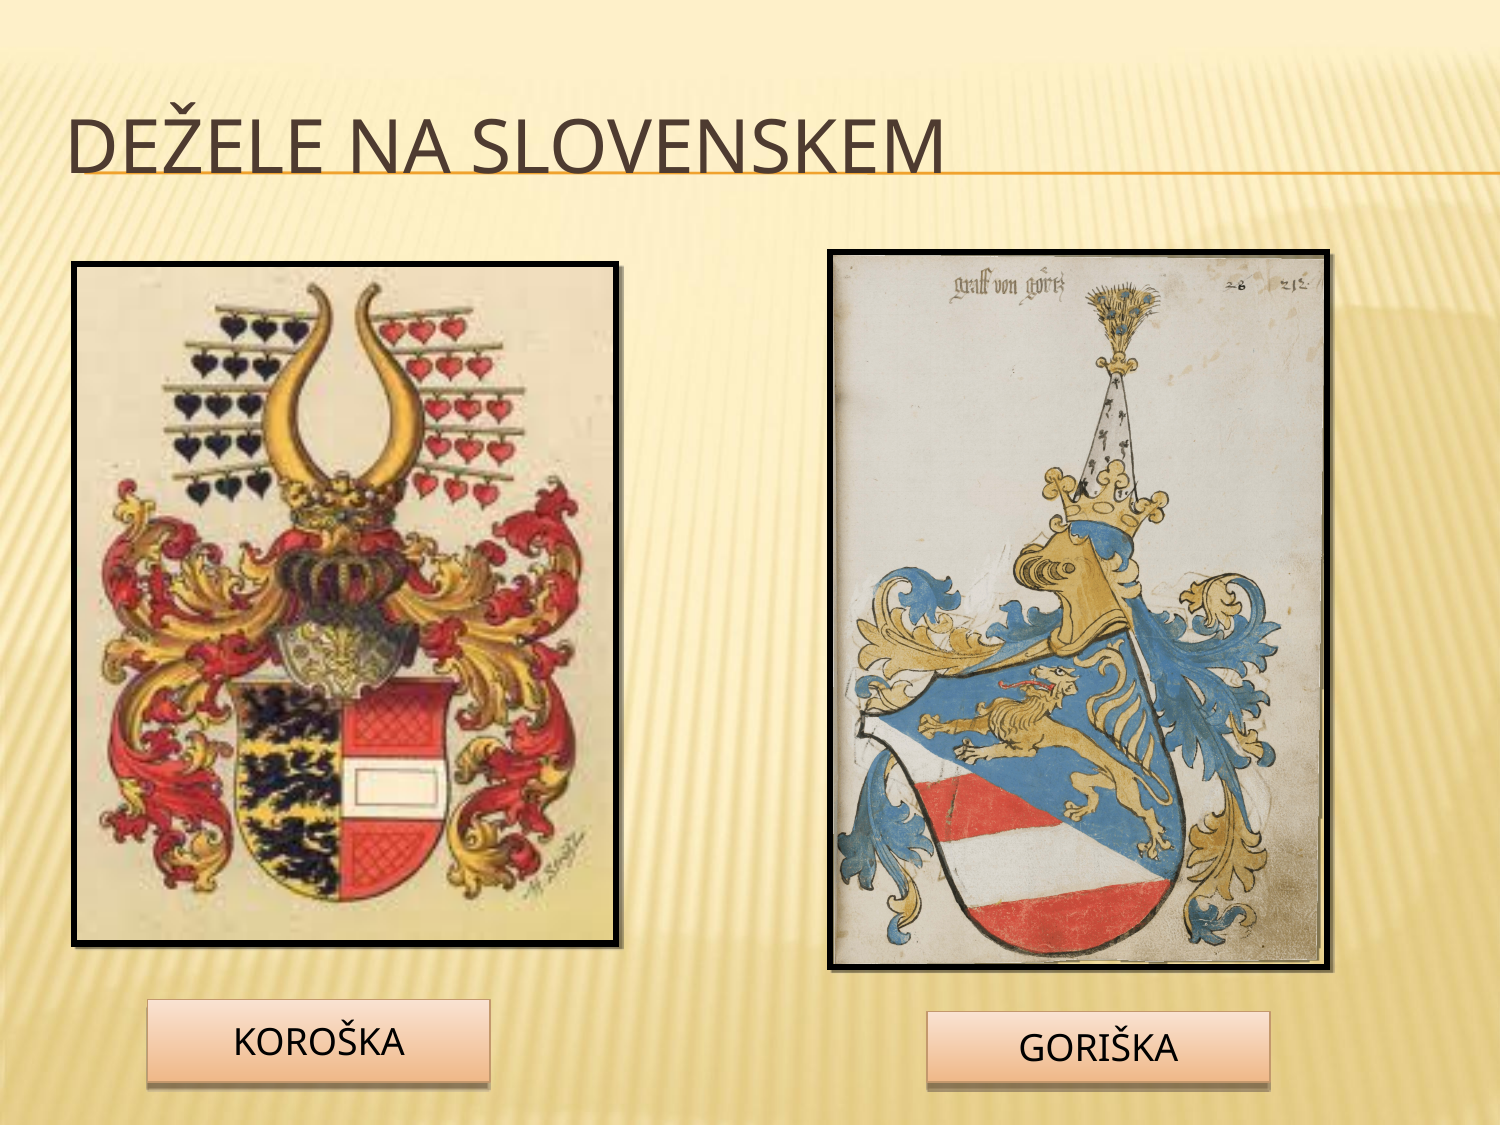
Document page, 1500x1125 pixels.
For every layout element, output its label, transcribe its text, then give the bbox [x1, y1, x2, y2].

title Dežele na slovenskem [50, 75, 1475, 213]
text_box GORIŠKA [927, 1011, 1270, 1083]
picture [0, 0, 1500, 1125]
text_box KOROŠKA [147, 999, 491, 1083]
